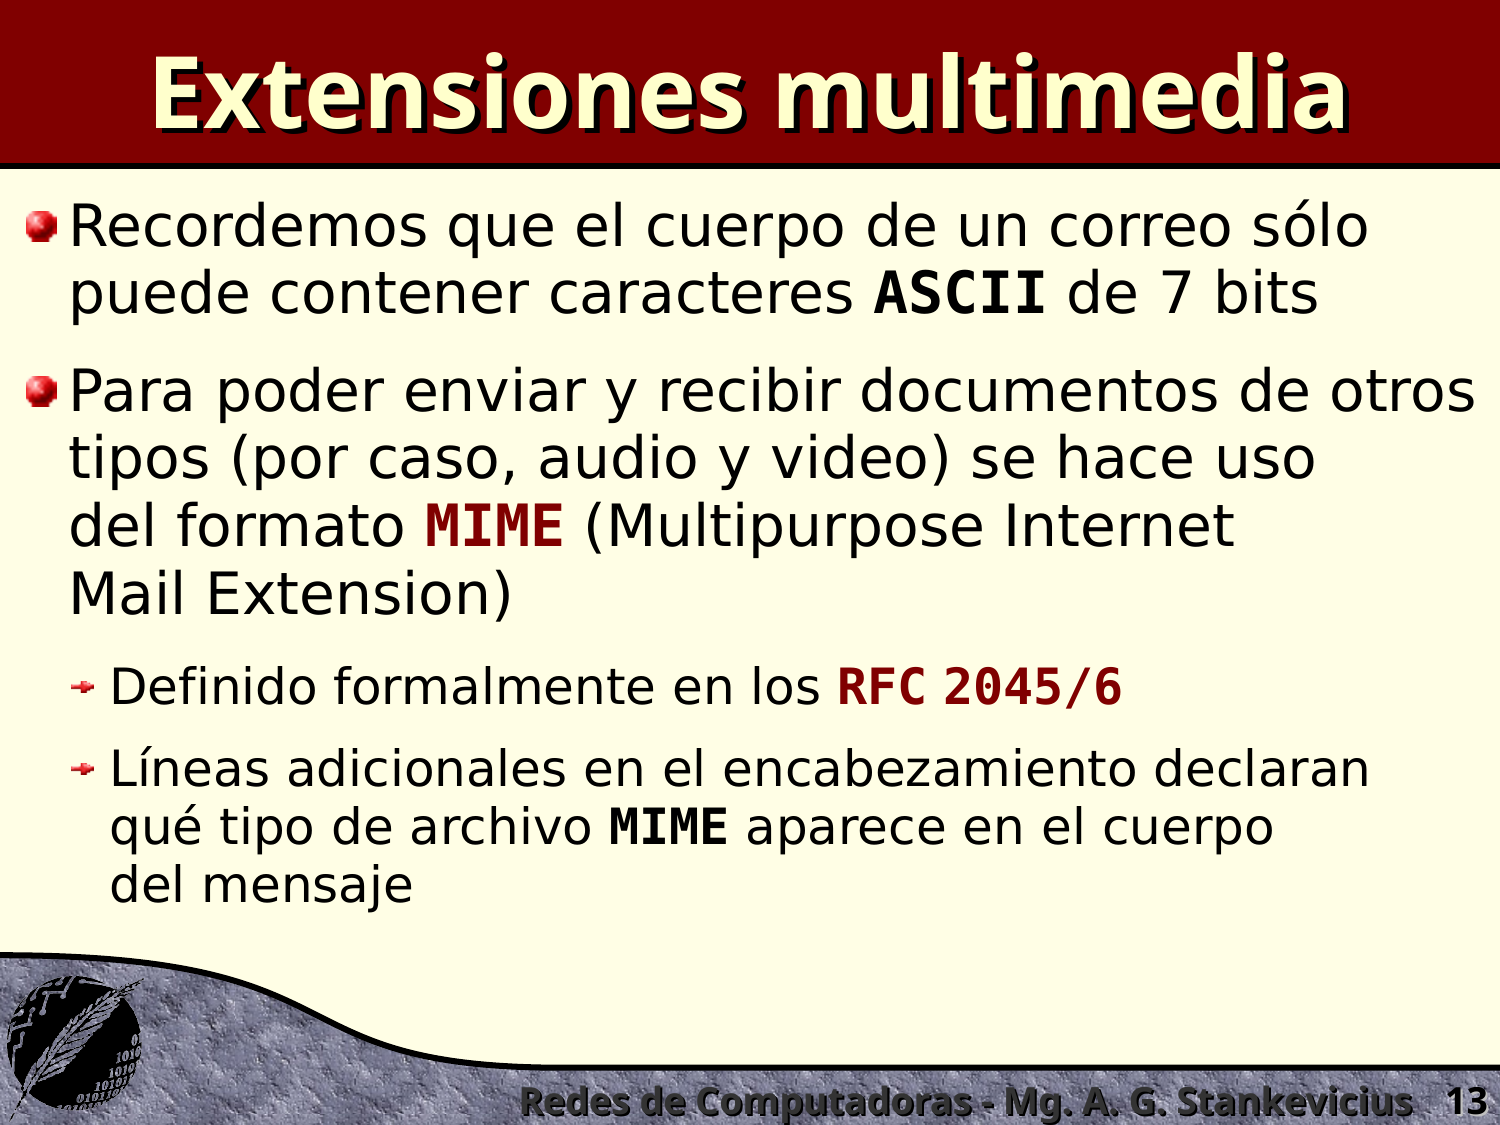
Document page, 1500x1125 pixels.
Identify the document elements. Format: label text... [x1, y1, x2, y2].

list Recordemos que el cuerpo de un correo sólo puede contener caracteres ASCII de 7 bits Para poder enviar y recibir documentos de otros tipos (por caso, audio y video) se hace uso del formato MIME (Multipurpose Internet Mail Extension) Definido formalmente en los RFC 2045/6 Líneas adicionales en el encabezamiento declaran qué tipo de archivo MIME aparece en el cuerpo del mensaje [11, 192, 1486, 921]
picture [0, 959, 1500, 1125]
picture [1047, 1100, 1054, 1110]
title Extensiones multimedia [15, 5, 1485, 160]
picture [790, 1100, 795, 1110]
